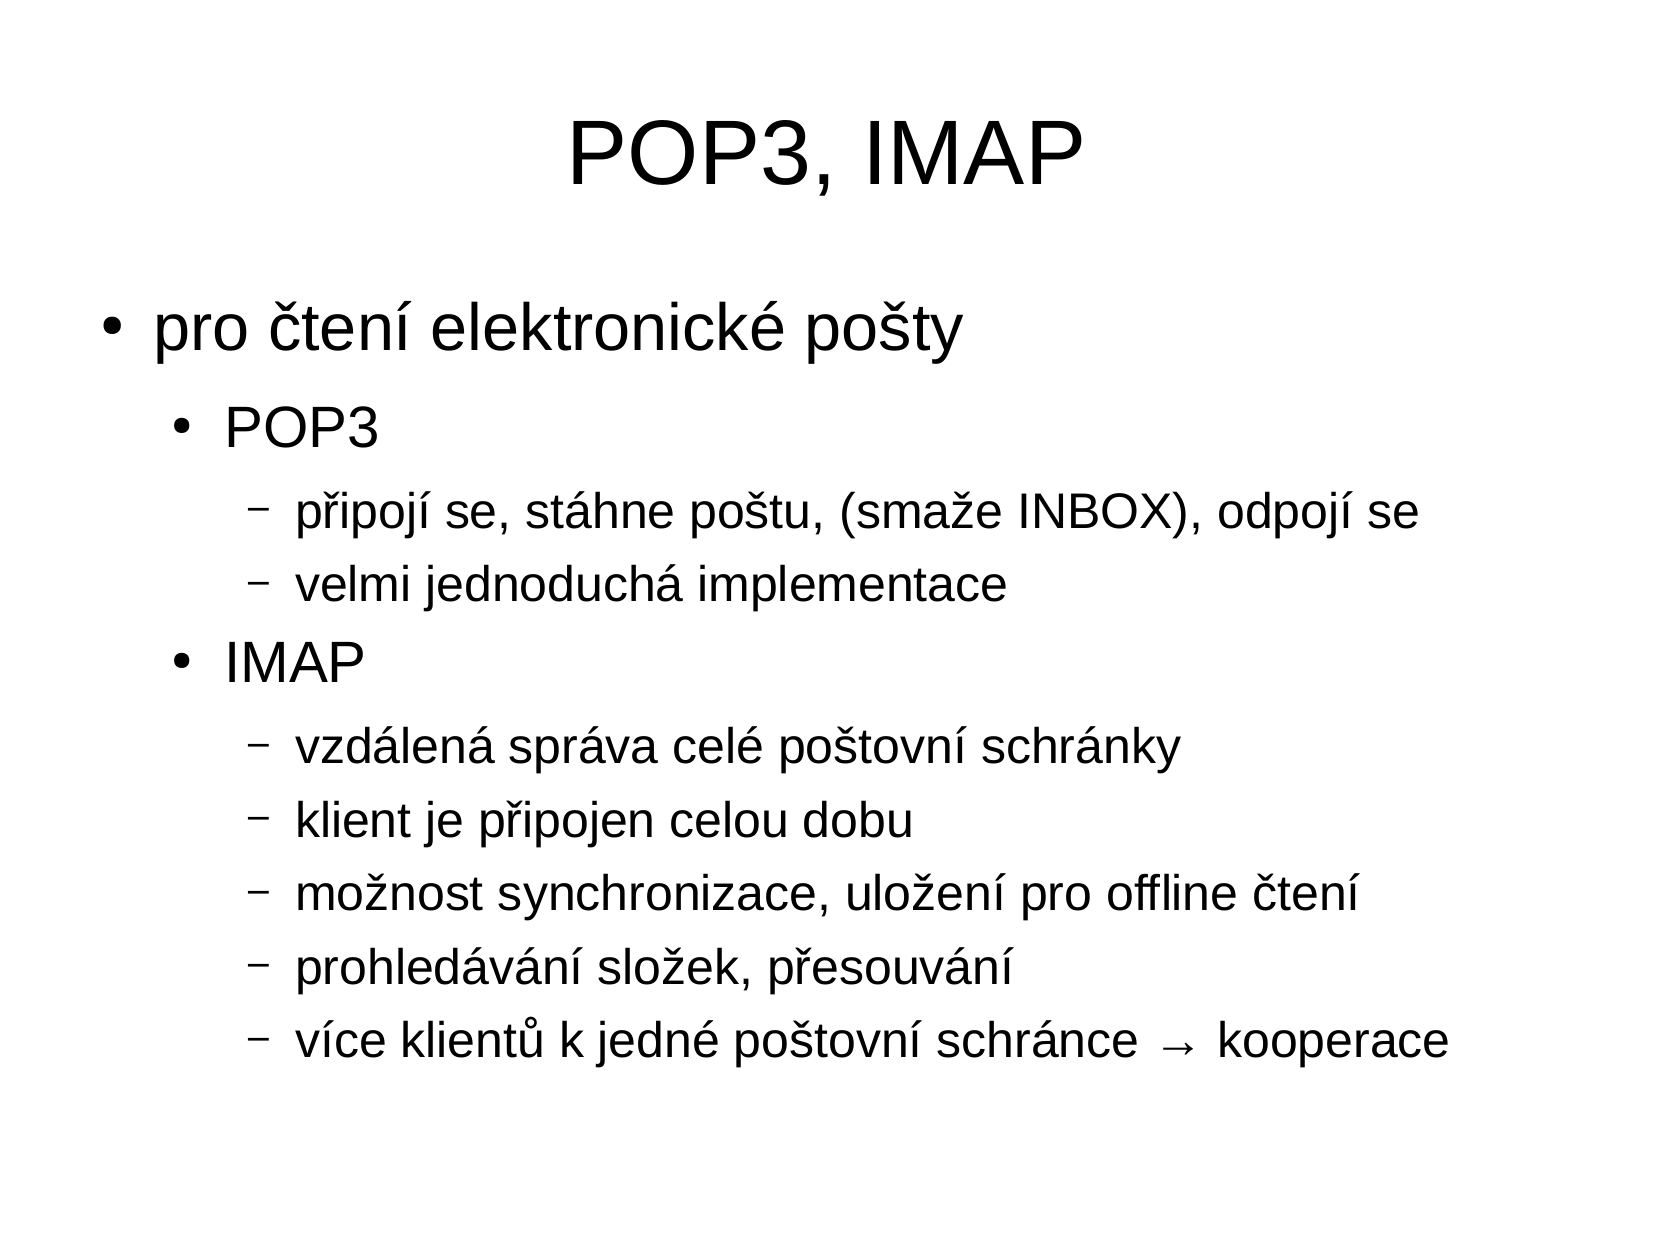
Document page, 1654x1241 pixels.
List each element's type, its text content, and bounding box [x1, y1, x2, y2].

title POP3, IMAP [82, 49, 1571, 257]
list pro čtení elektronické pošty POP3 připojí se, stáhne poštu, (smaže INBOX), odpojí se velmi jednoduchá implementace IMAP vzdálená správa celé poštovní schránky klient je připojen celou dobu možnost synchronizace, uložení pro offline čtení prohledávání složek, přesouvání více klientů k jedné poštovní schránce → kooperace [82, 290, 1571, 1152]
